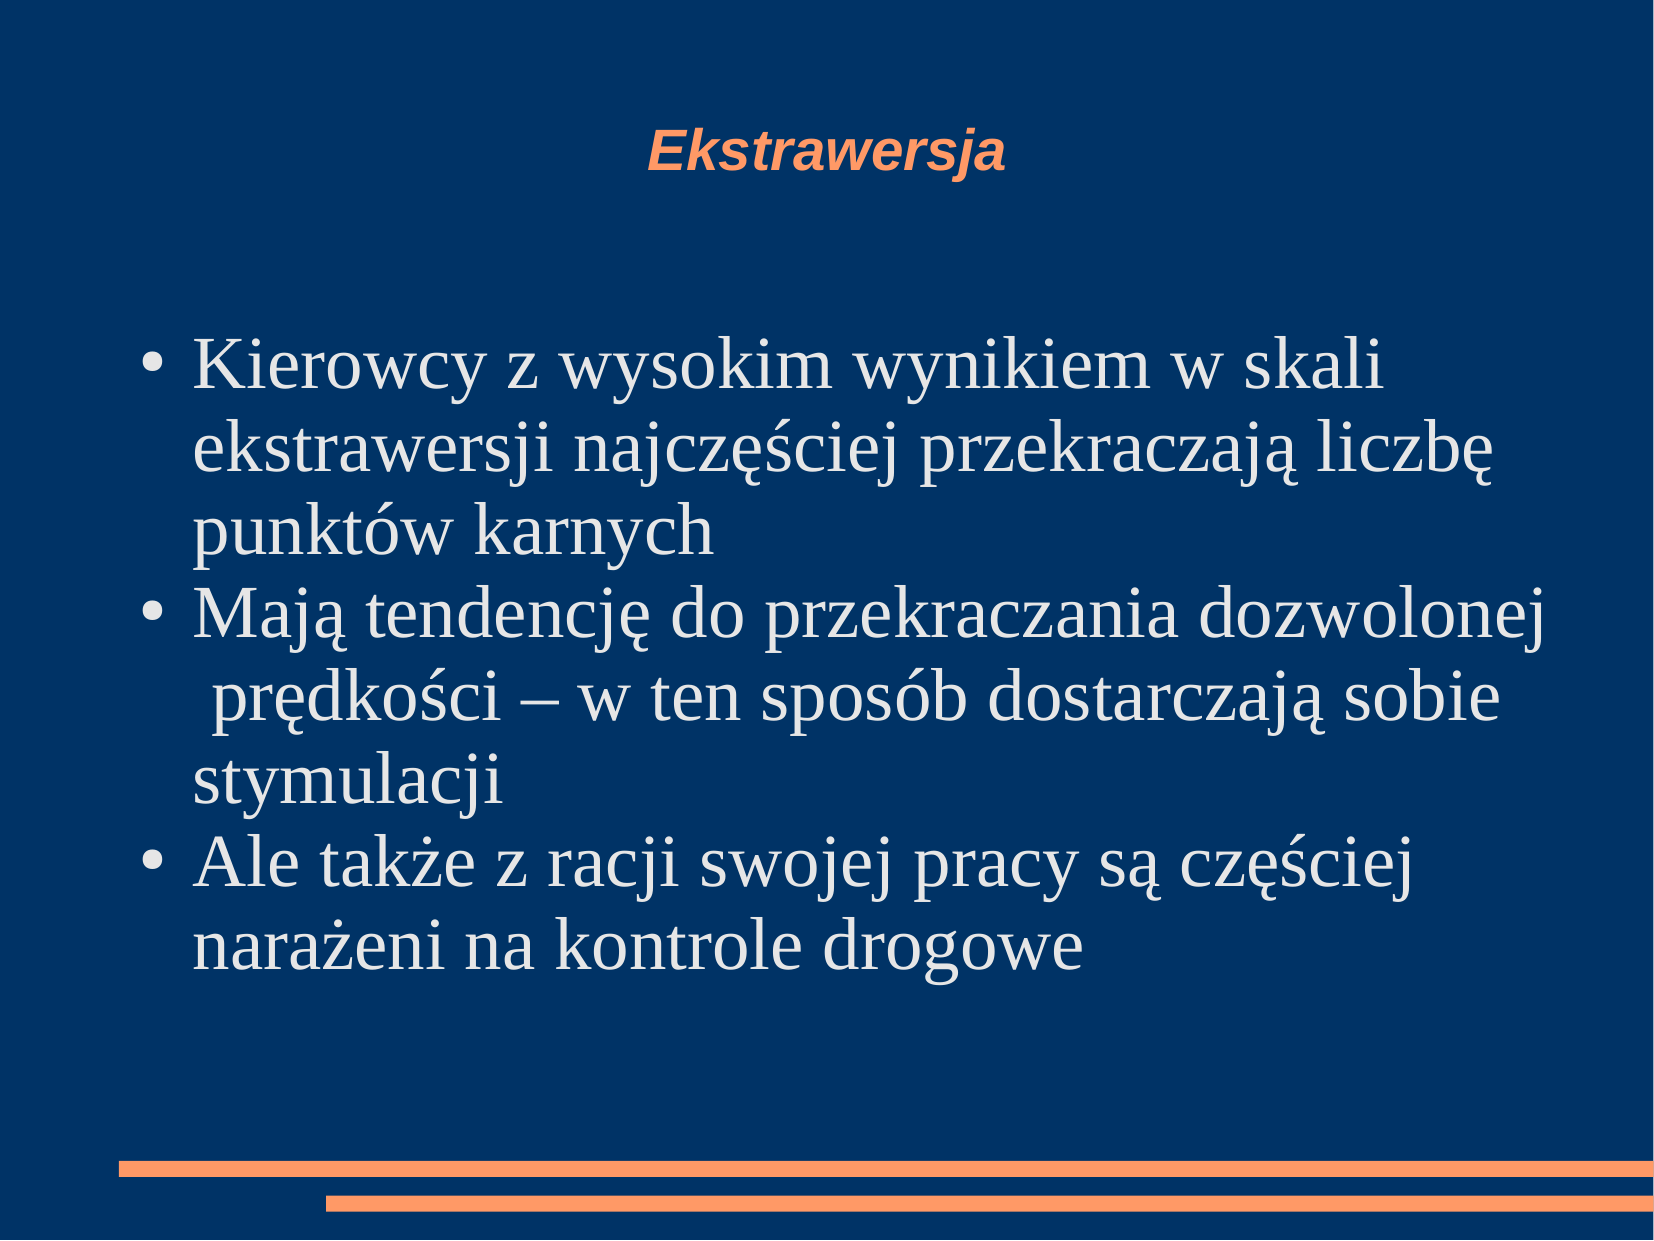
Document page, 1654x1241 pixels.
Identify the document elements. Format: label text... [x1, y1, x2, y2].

title Ekstrawersja [121, 46, 1534, 254]
list Kierowcy z wysokim wynikiem w skali ekstrawersji najczęściej przekraczają liczbę punktów karnych Mają tendencję do przekraczania dozwolonej prędkości – w ten sposób dostarczają sobie stymulacji Ale także z racji swojej pracy są częściej narażeni na kontrole drogowe [121, 322, 1561, 1132]
